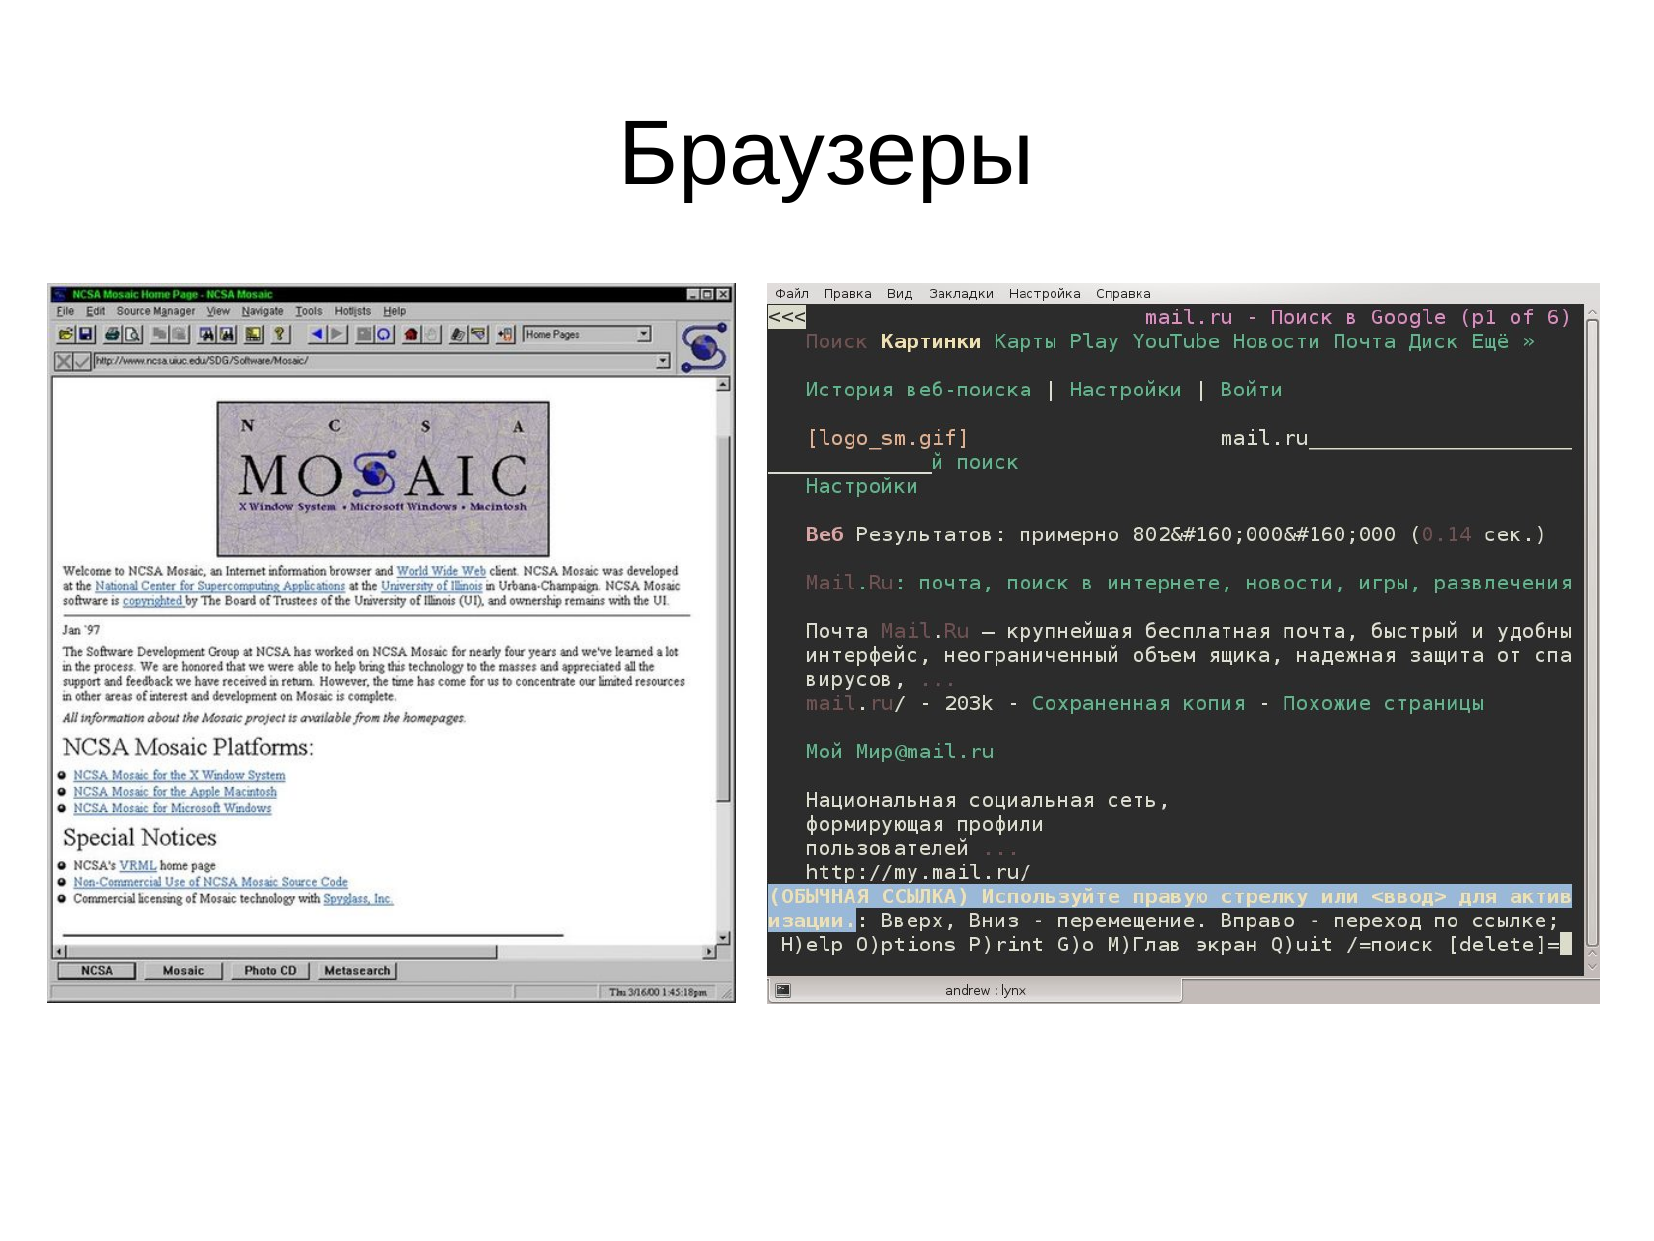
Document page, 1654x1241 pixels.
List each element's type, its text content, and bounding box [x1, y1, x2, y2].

picture [47, 283, 736, 1003]
title Браузеры [82, 49, 1571, 257]
picture [767, 283, 1600, 1004]
